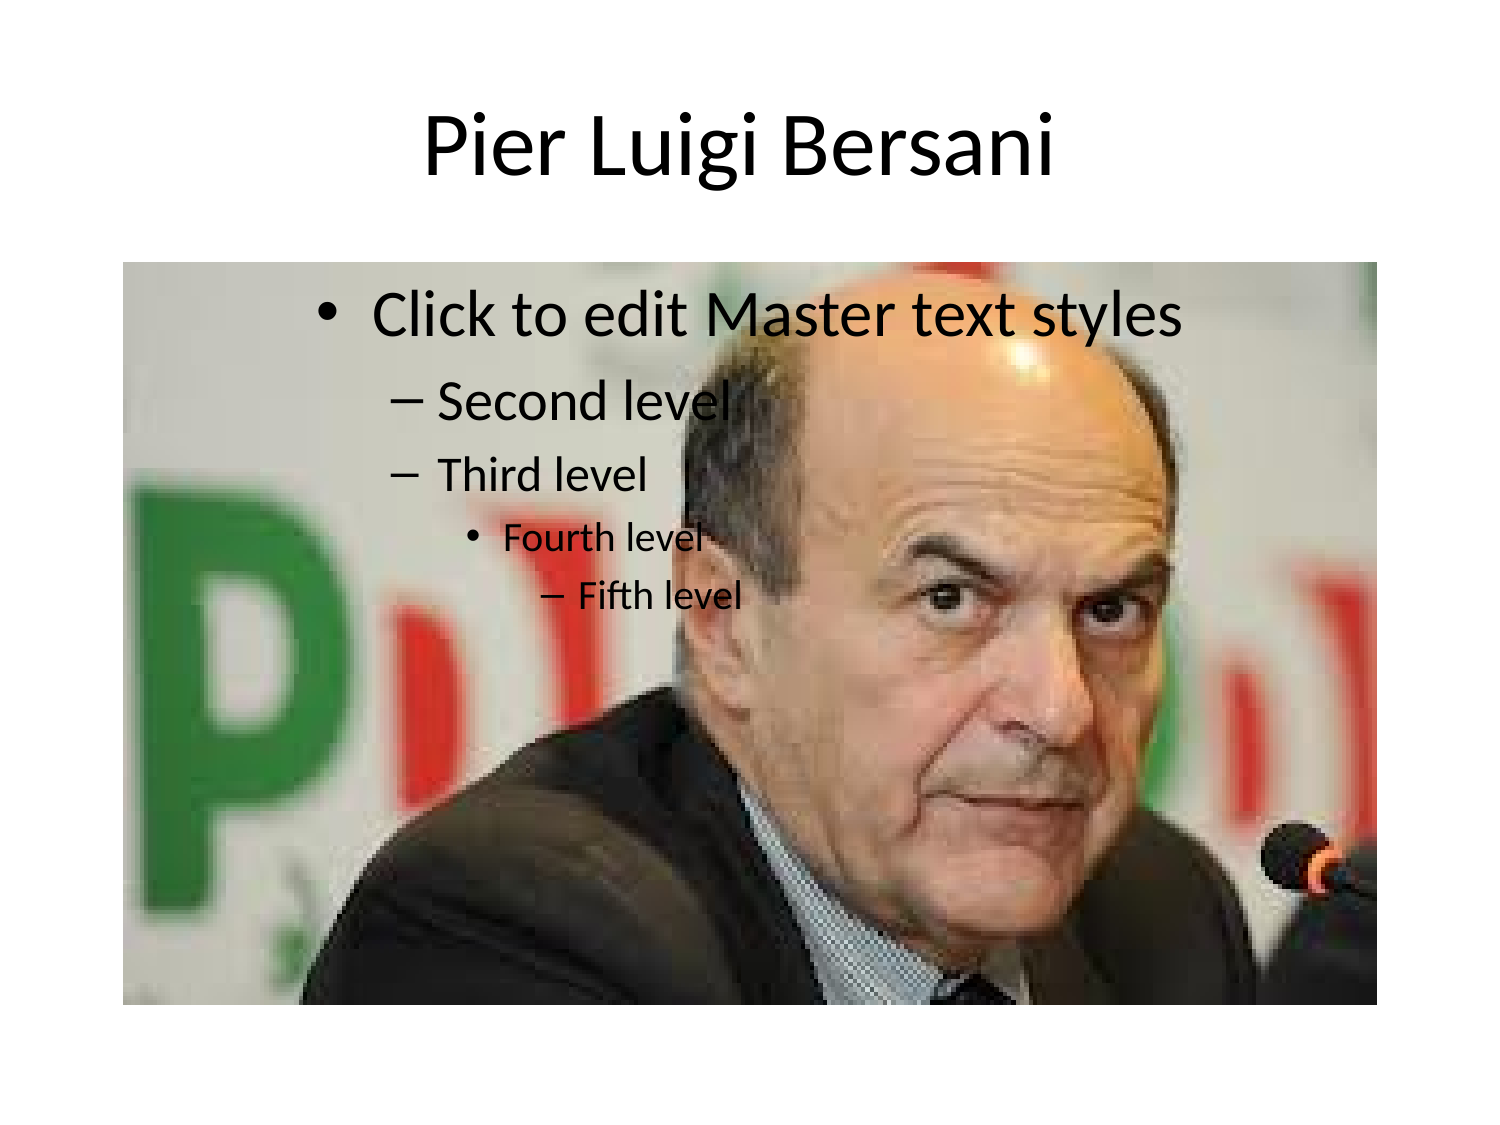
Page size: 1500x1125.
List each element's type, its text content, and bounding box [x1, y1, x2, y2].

picture [75, 262, 1425, 1005]
title Pier Luigi Bersani [75, 45, 1425, 233]
